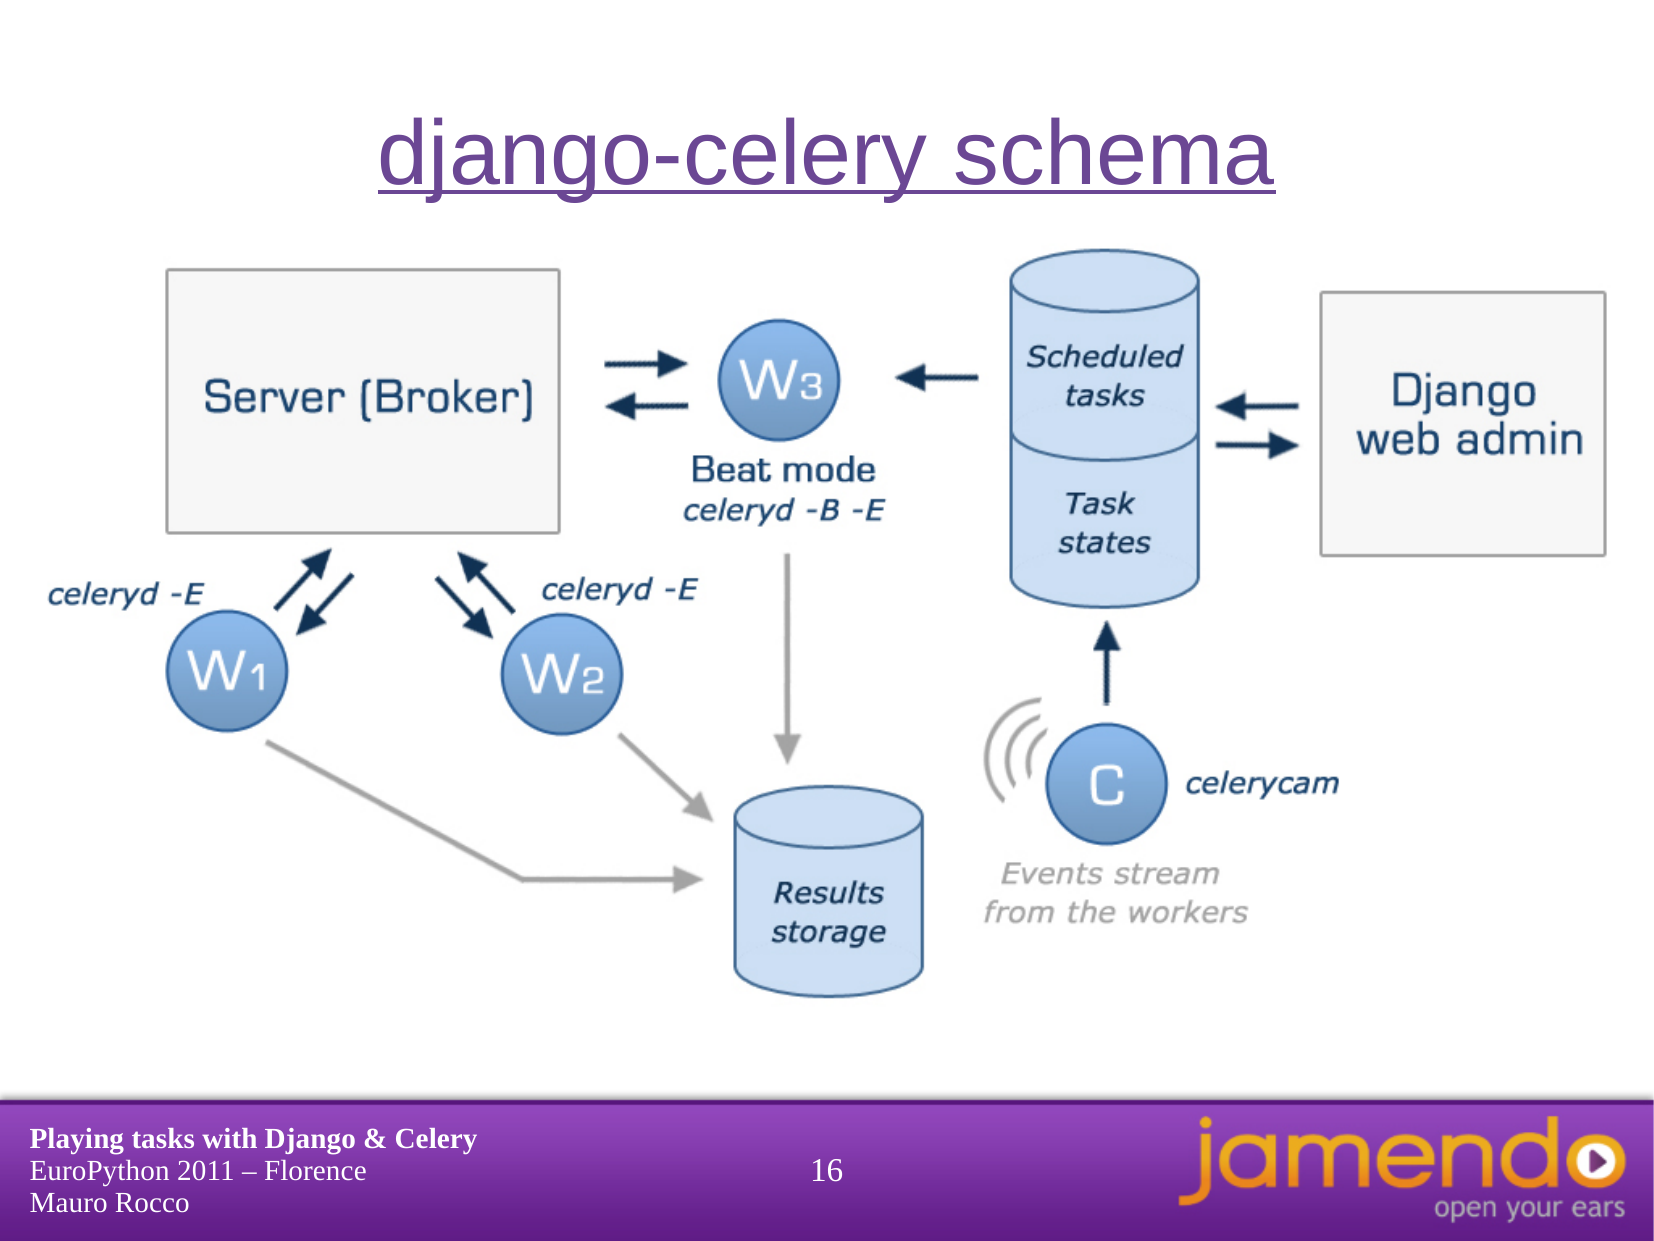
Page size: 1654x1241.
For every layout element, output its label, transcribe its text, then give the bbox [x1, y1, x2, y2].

title django-celery schema [82, 49, 1571, 257]
picture [0, 0, 1654, 1241]
